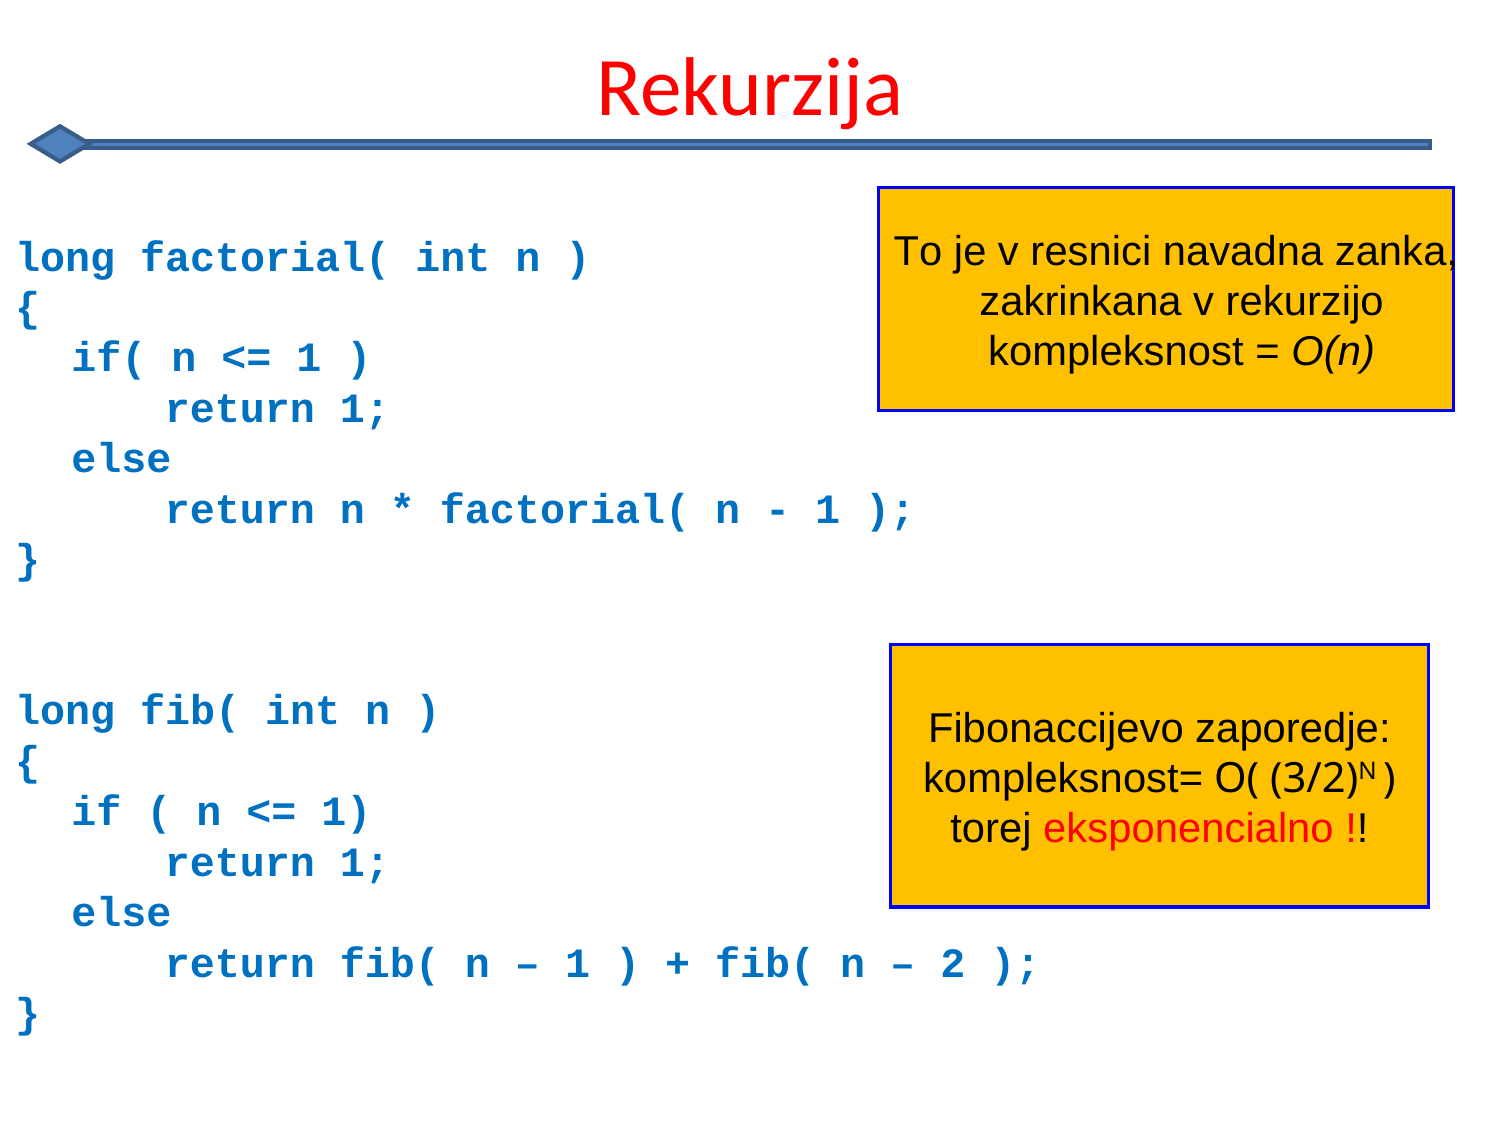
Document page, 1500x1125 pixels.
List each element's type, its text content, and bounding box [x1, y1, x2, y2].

title Rekurzija [75, 23, 1426, 141]
text_box To je v resnici navadna zanka, zakrinkana v rekurzijo kompleksnost = O(n) [878, 187, 1454, 411]
text_box Fibonaccijevo zaporedje: kompleksnost= O( (3/2)N ) torej eksponencialno !! [890, 644, 1429, 907]
list long factorial( int n ) { if( n <= 1 ) return 1; else return n * factorial( n - 1 ); } long fib( int n ) { if ( n <= 1) return 1; else return fib( n – 1 ) + fib( n – 2 ); } [0, 231, 1075, 1088]
